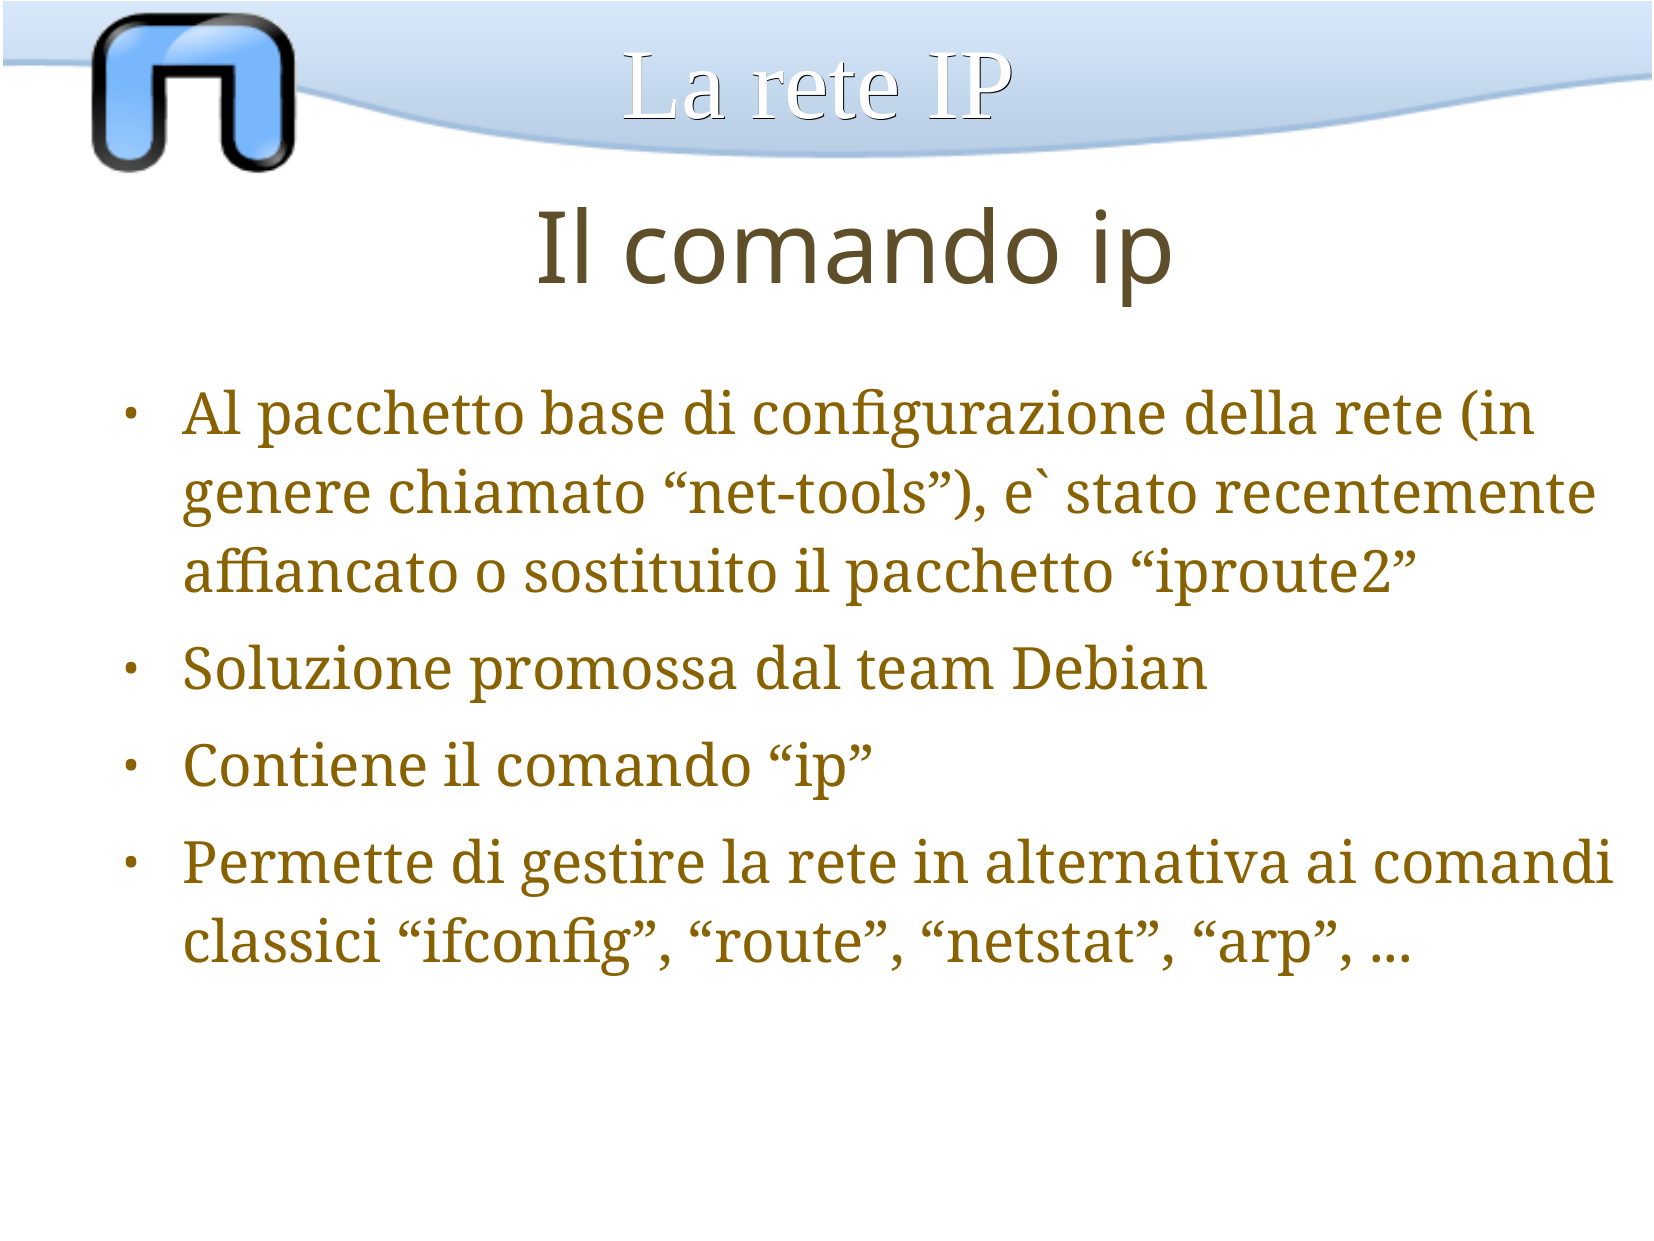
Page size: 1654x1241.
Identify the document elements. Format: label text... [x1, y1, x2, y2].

list Al pacchetto base di configurazione della rete (in genere chiamato “net-tools”), e` stato recentemente affiancato o sostituito il pacchetto “iproute2” Soluzione promossa dal team Debian Contiene il comando “ip” Permette di gestire la rete in alternativa ai comandi classici “ifconfig”, “route”, “netstat”, “arp”, ... [88, 371, 1625, 1241]
text_box La rete IP [573, 29, 1063, 82]
picture [0, 0, 1654, 1241]
title Il comando ip [147, 82, 1565, 408]
